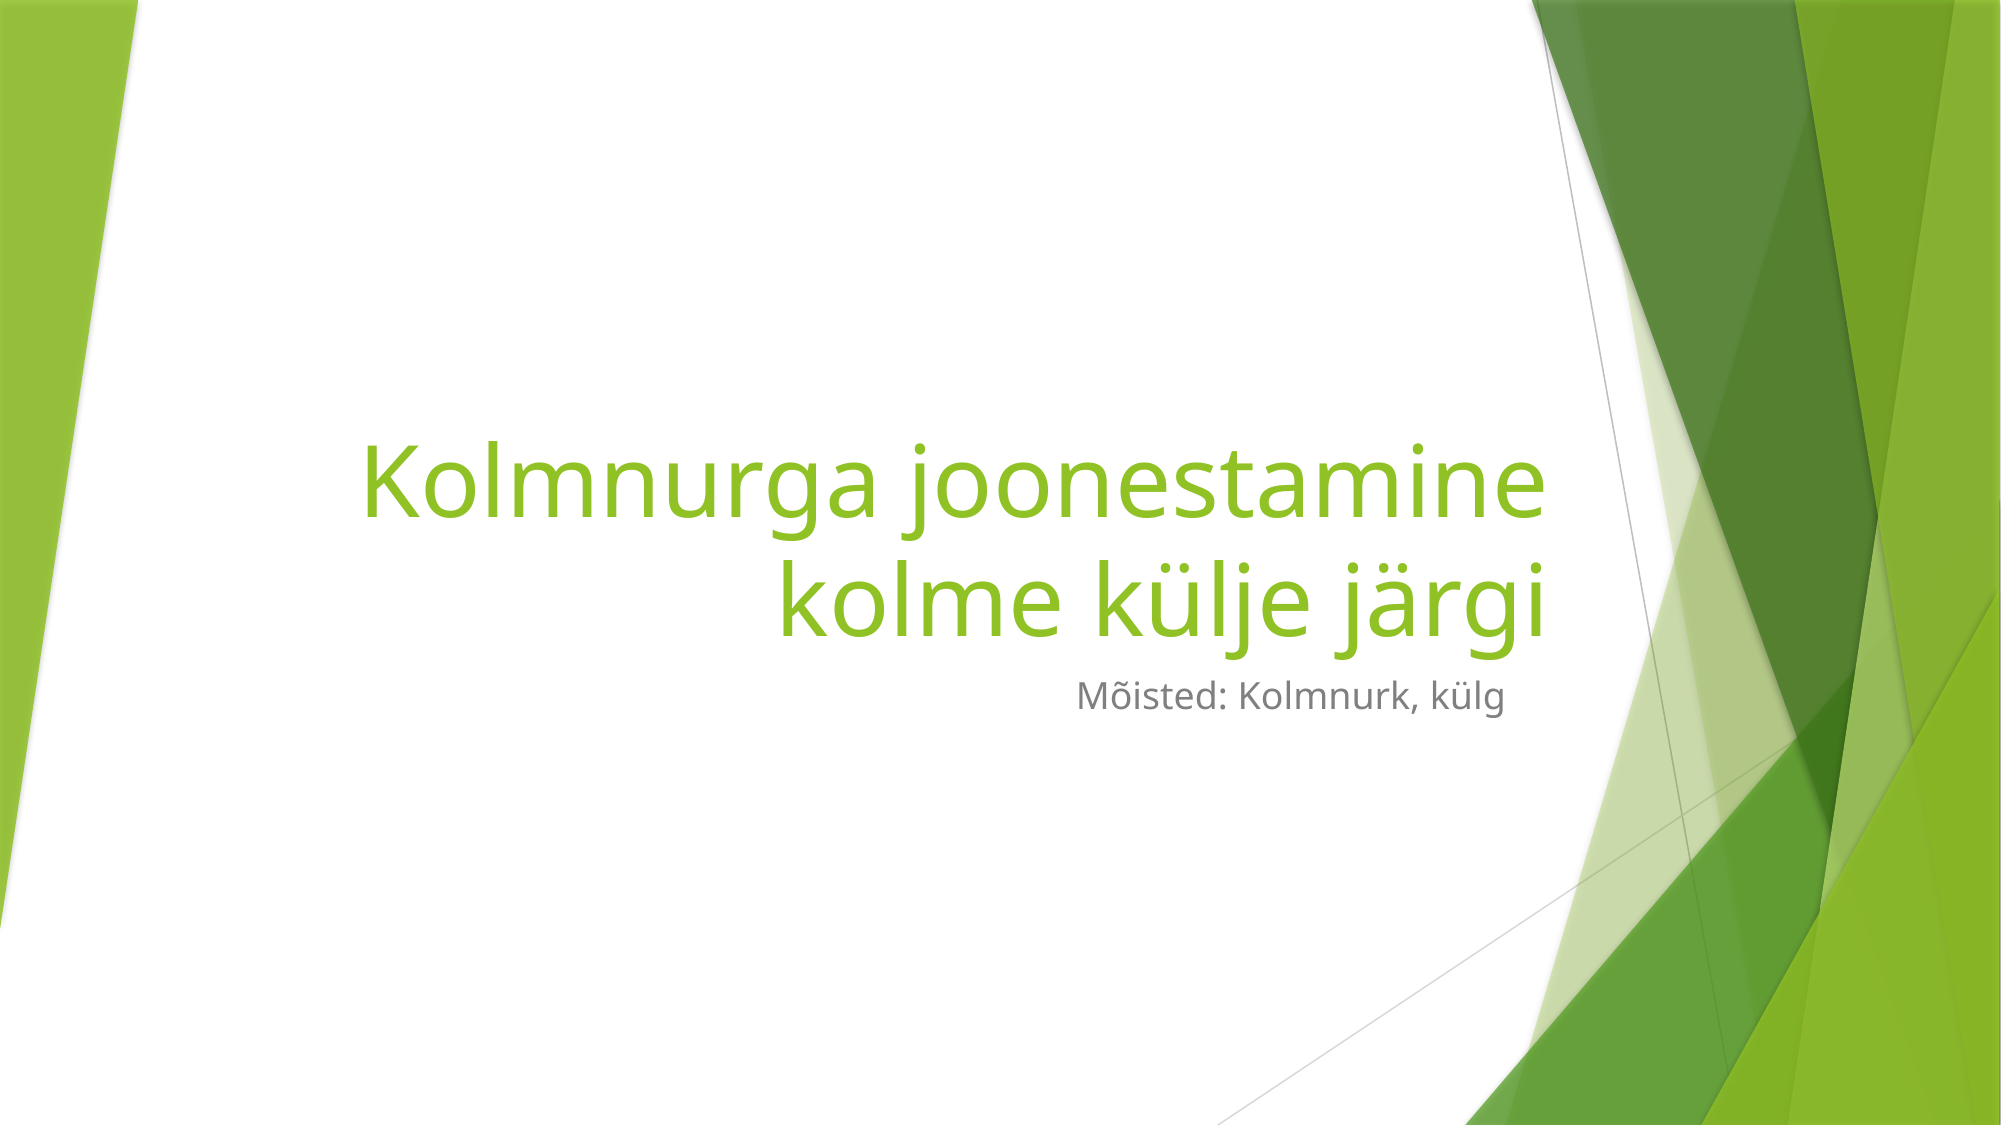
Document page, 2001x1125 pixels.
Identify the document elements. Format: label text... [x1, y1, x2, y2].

title Kolmnurga joonestamine kolme külje järgi [247, 394, 1565, 665]
subtitle Mõisted: Kolmnurk, külg [247, 664, 1522, 845]
